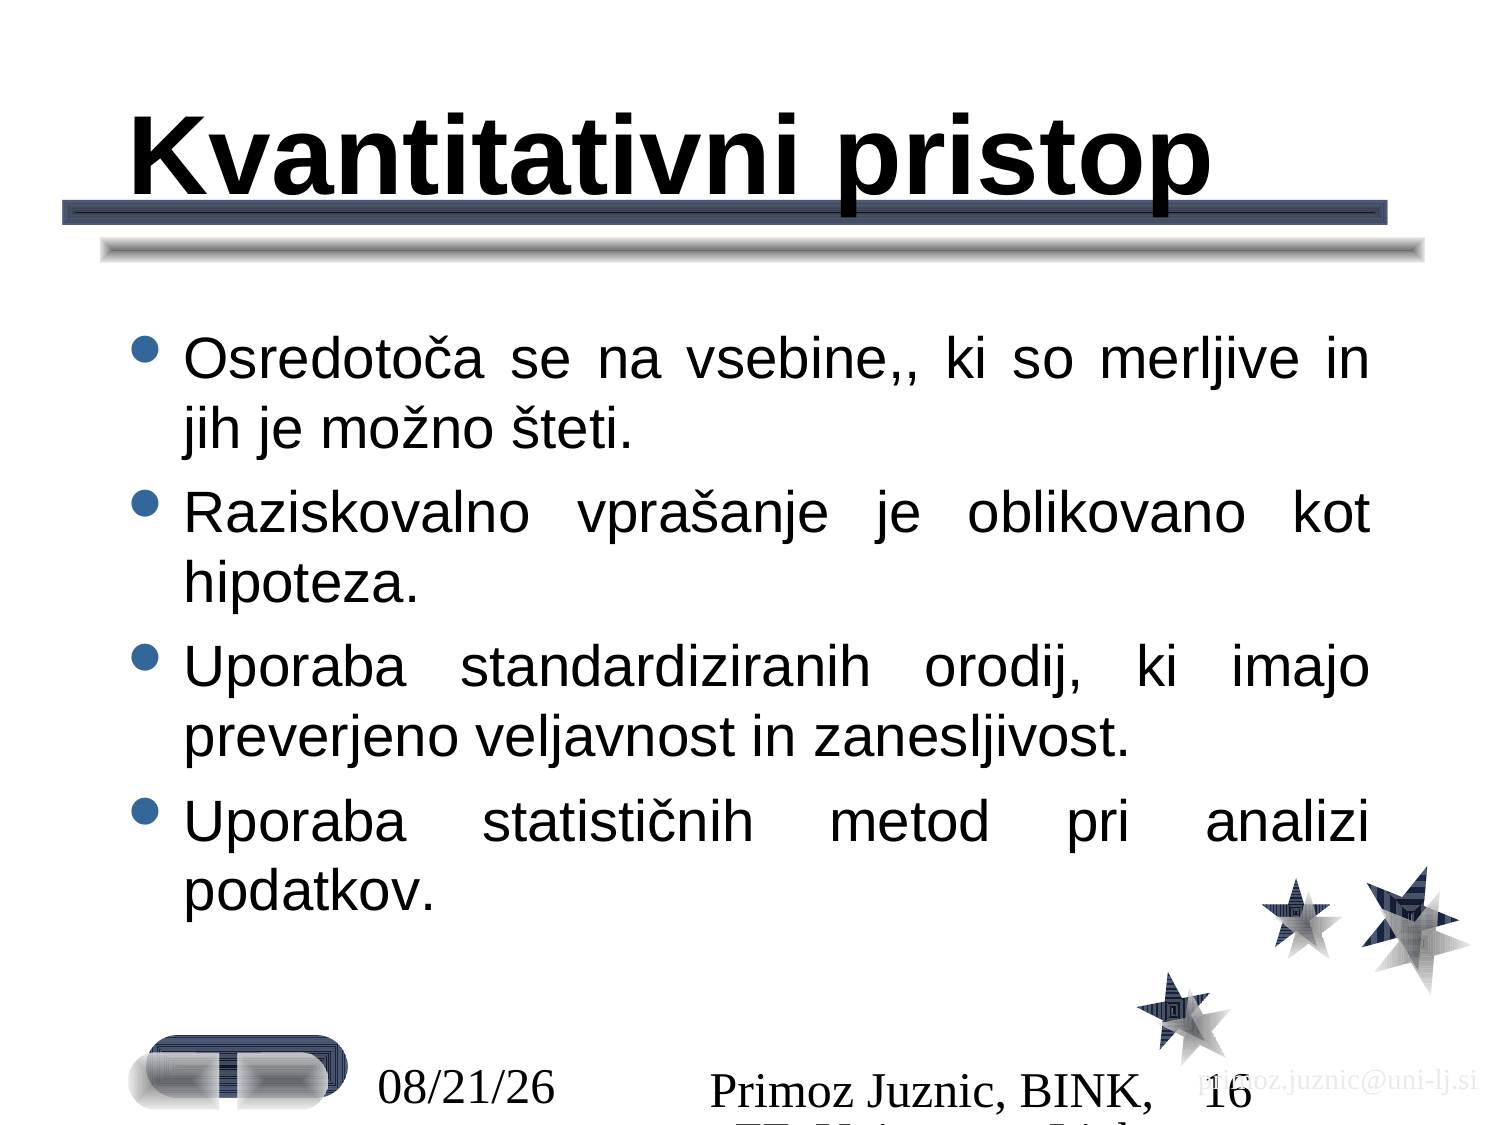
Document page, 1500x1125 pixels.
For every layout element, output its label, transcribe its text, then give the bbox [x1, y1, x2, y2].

list Osredotoča se na vsebine,, ki so merljive in jih je možno šteti. Raziskovalno vprašanje je oblikovano kot hipoteza. Uporaba standardiziranih orodij, ki imajo preverjeno veljavnost in zanesljivost. Uporaba statističnih metod pri analizi podatkov. [112, 312, 1388, 988]
title Kvantitativni pristop [112, 37, 1388, 225]
